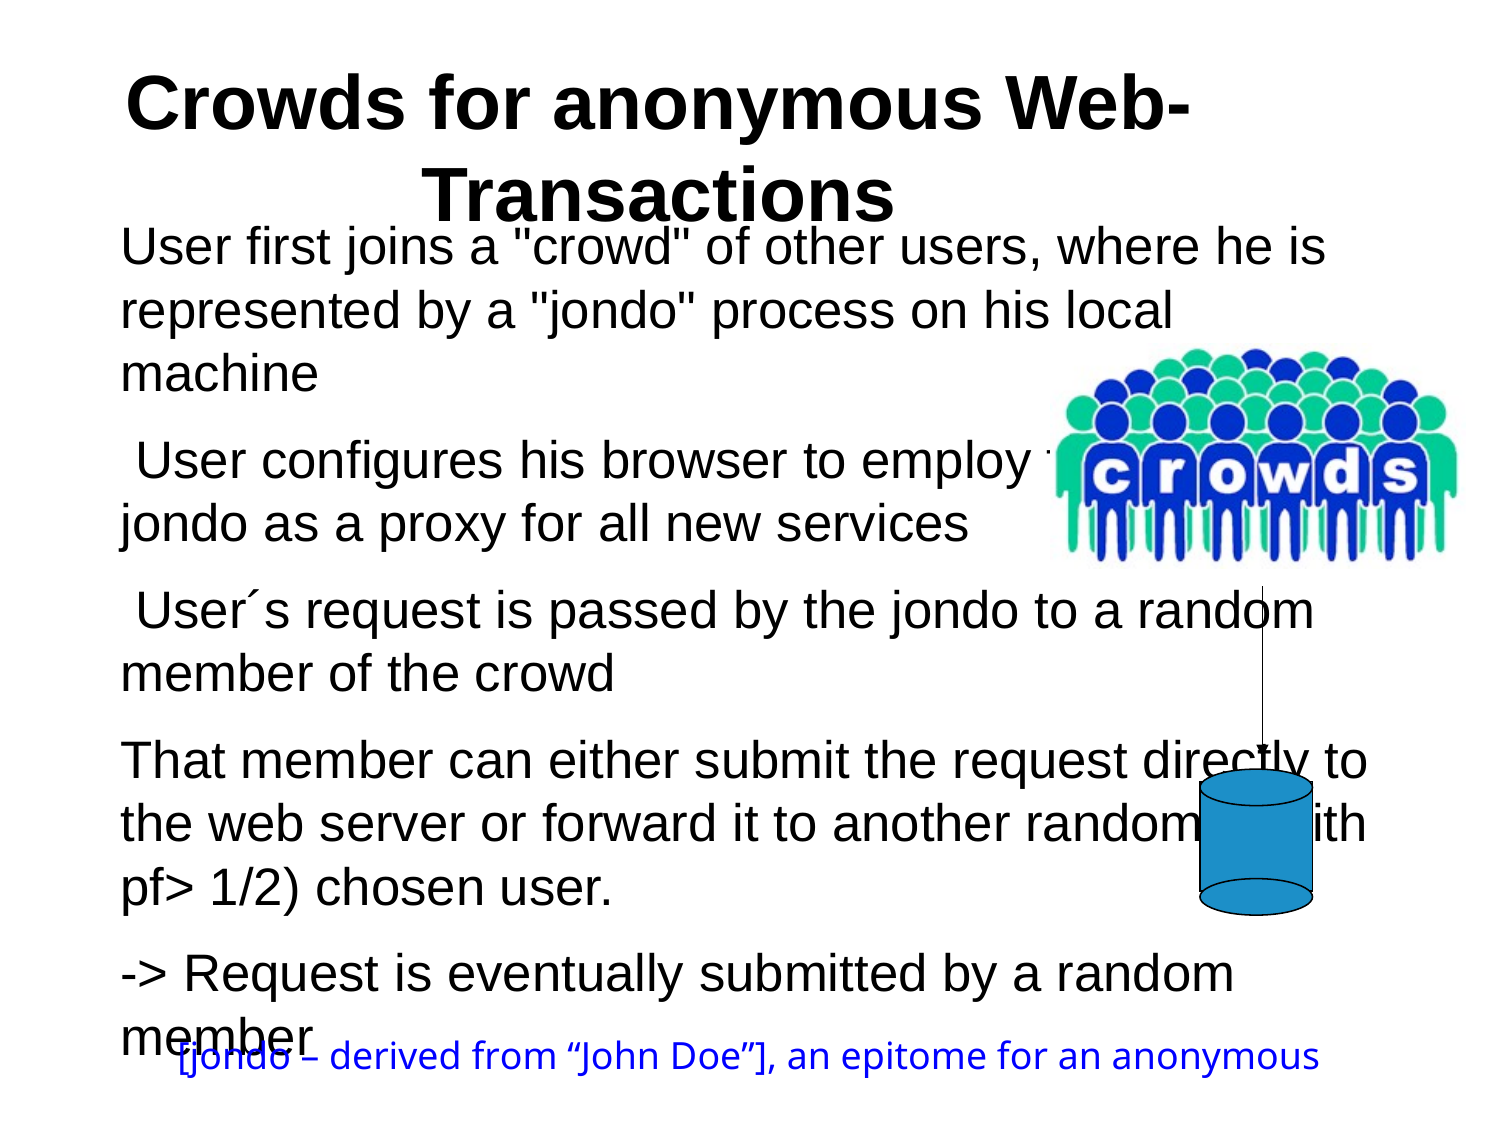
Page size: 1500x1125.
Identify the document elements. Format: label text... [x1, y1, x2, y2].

title Crowds for anonymous Web-Transactions [75, 44, 1425, 177]
text_box [1199, 769, 1313, 916]
list User first joins a "crowd" of other users, where he is represented by a "jondo" process on his local machine User configures his browser to employ the local jondo as a proxy for all new services User´s request is passed by the jondo to a random member of the crowd That member can either submit the request directly to the web server or forward it to another randomly (with pf> 1/2) chosen user. -> Request is eventually submitted by a random member [75, 204, 1395, 1075]
text_box [jondo – derived from “John Doe”], an epitome for an anonymous [162, 1024, 1450, 1086]
picture [1050, 343, 1466, 569]
